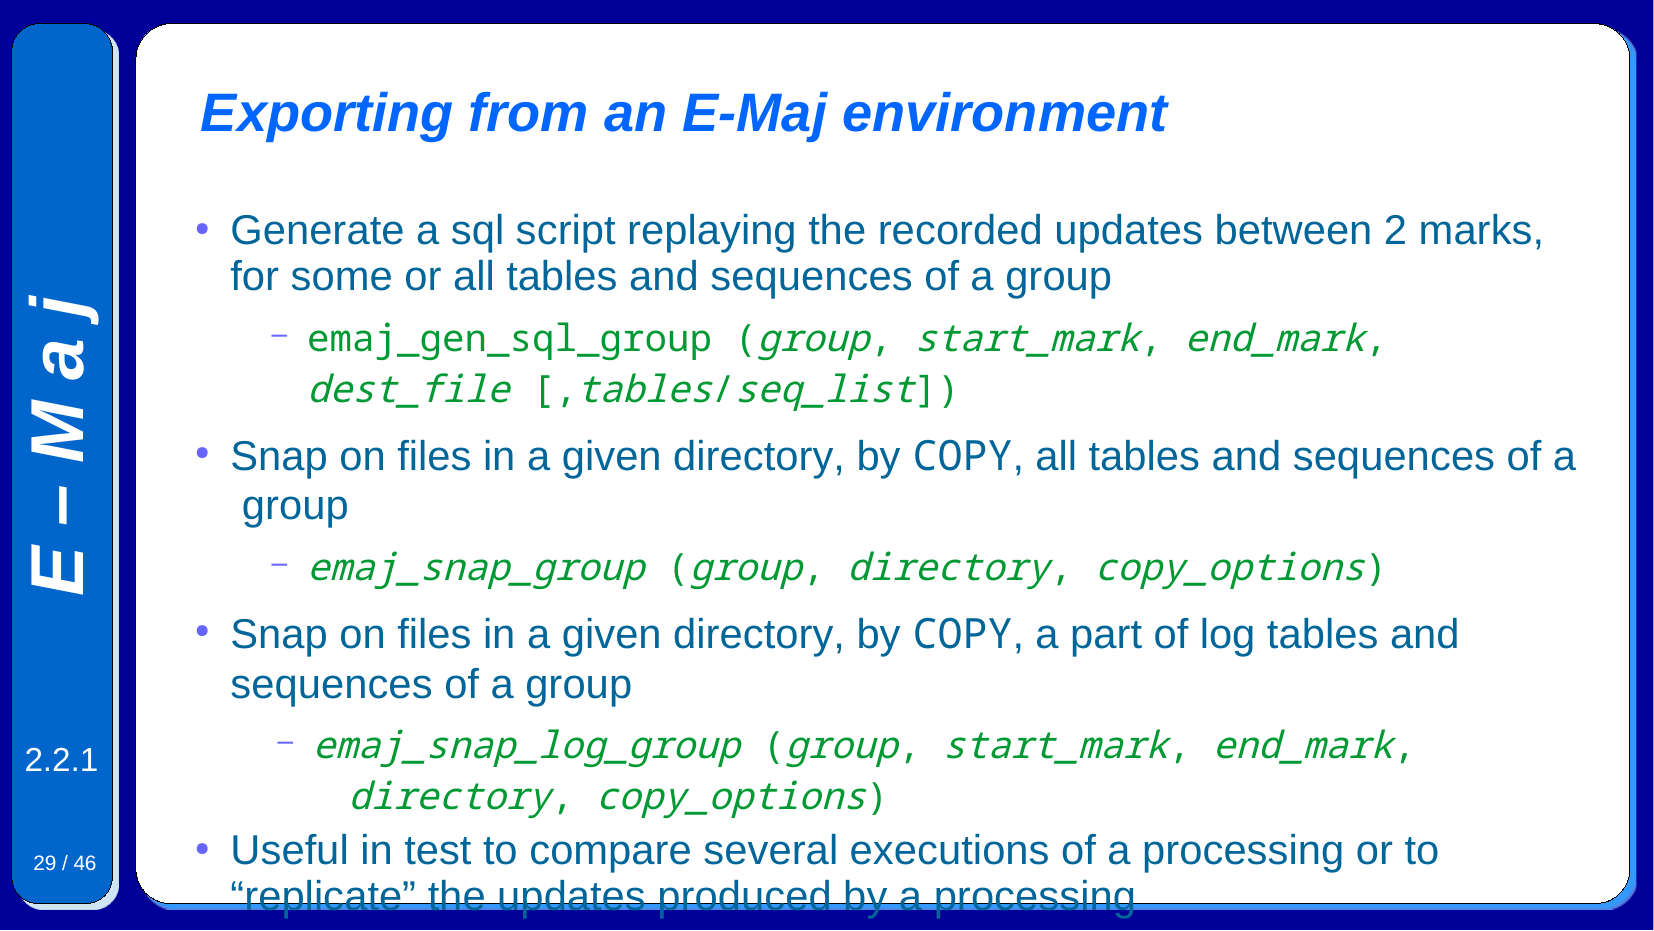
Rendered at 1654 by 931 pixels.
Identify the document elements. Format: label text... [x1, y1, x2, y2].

title Exporting from an E-Maj environment [200, 34, 1575, 191]
list Generate a sql script replaying the recorded updates between 2 marks, for some or all tables and sequences of a group emaj_gen_sql_group (group, start_mark, end_mark, dest_file [,tables/seq_list]) Snap on files in a given directory, by COPY, all tables and sequences of a group emaj_snap_group (group, directory, copy_options) Snap on files in a given directory, by COPY, a part of log tables and sequences of a group emaj_snap_log_group (group, start_mark, end_mark, directory, copy_options) Useful in test to compare several executions of a processing or to “replicate” the updates produced by a processing [177, 206, 1587, 881]
